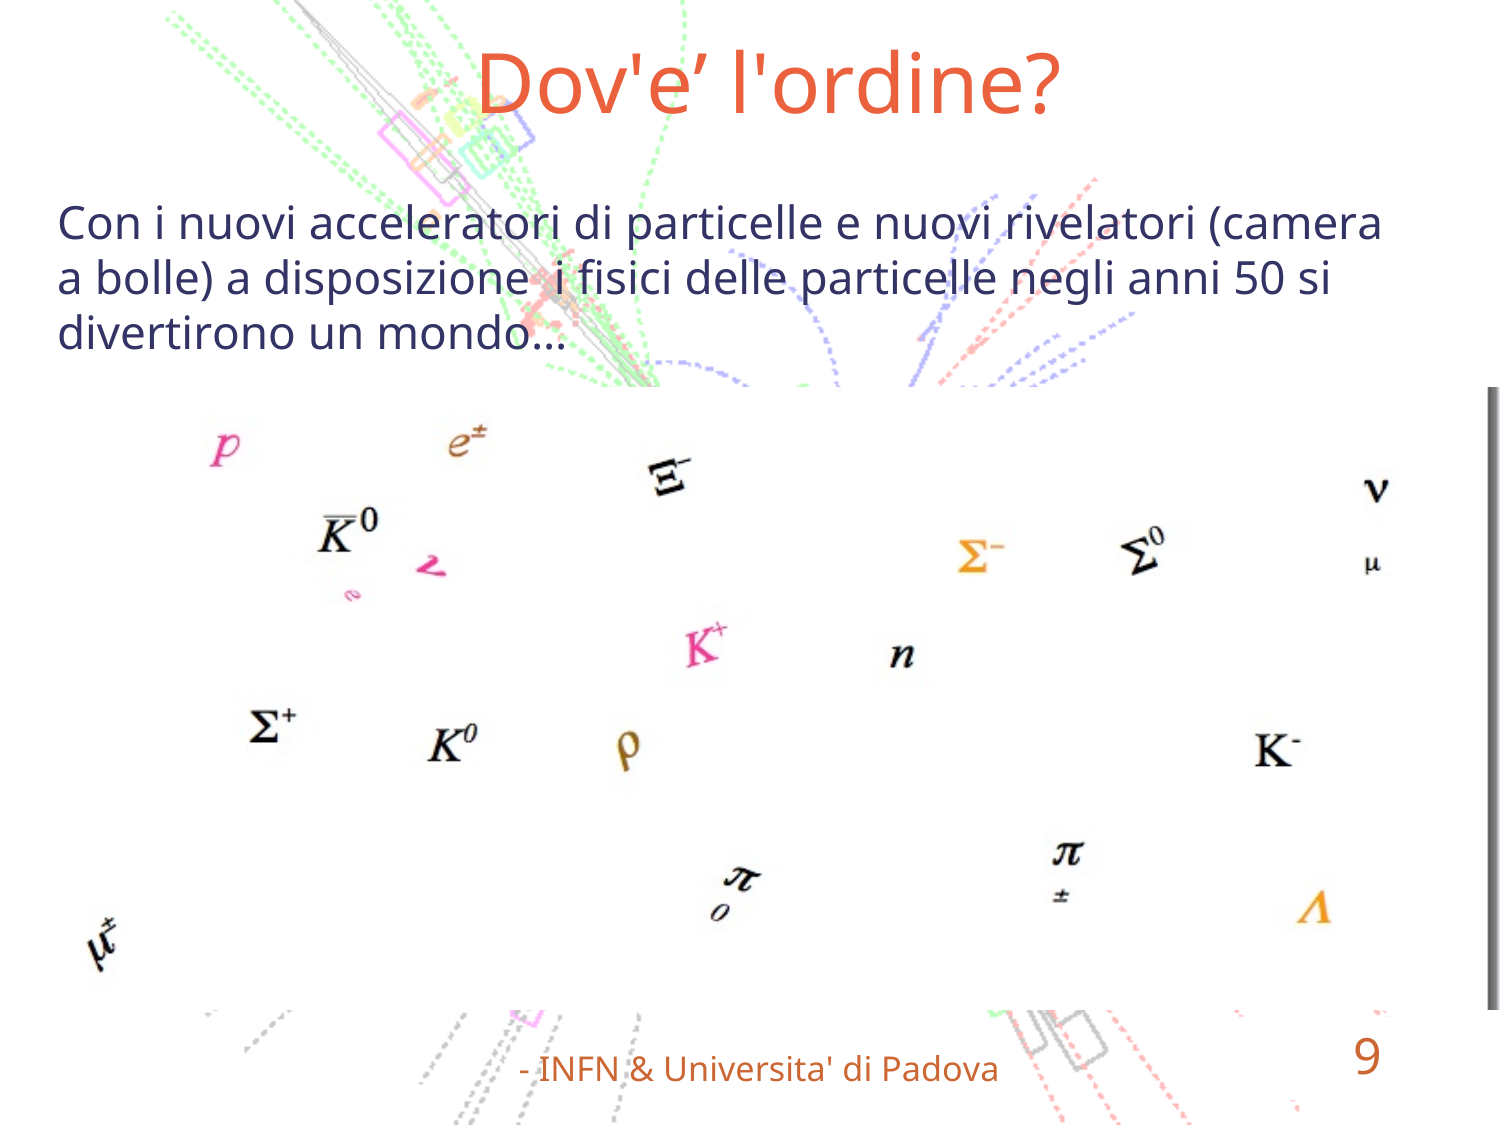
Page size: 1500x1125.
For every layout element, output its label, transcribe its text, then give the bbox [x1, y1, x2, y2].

picture [0, 0, 1500, 1125]
title Dov'e’ l'ordine? [174, 0, 1363, 163]
text_box Con i nuovi acceleratori di particelle e nuovi rivelatori (camera a bolle) a disposizione i fisici delle particelle negli anni 50 si divertirono un mondo… [42, 185, 1418, 367]
